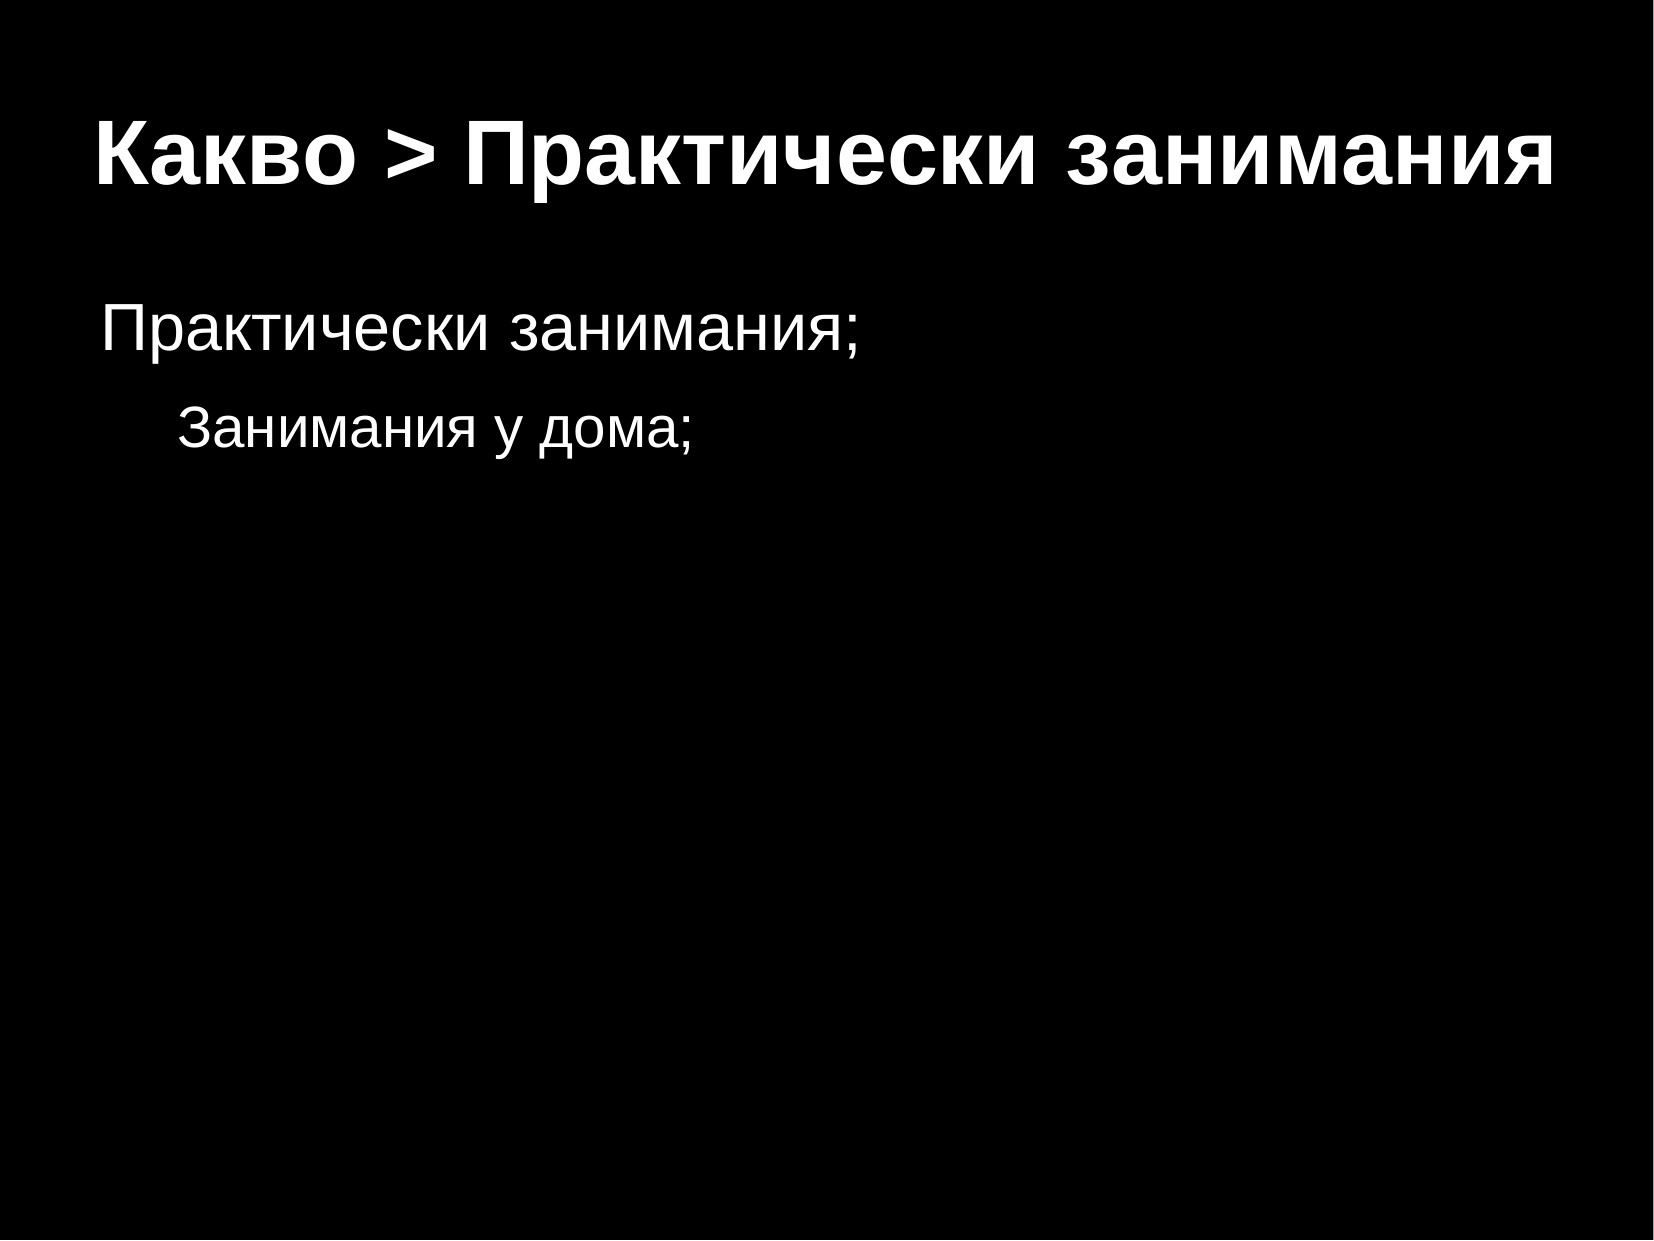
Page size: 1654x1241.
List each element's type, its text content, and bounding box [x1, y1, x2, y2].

list Практически занимания; Занимания у дома; [82, 290, 1571, 1109]
title Какво > Практически занимания [82, 34, 1571, 272]
